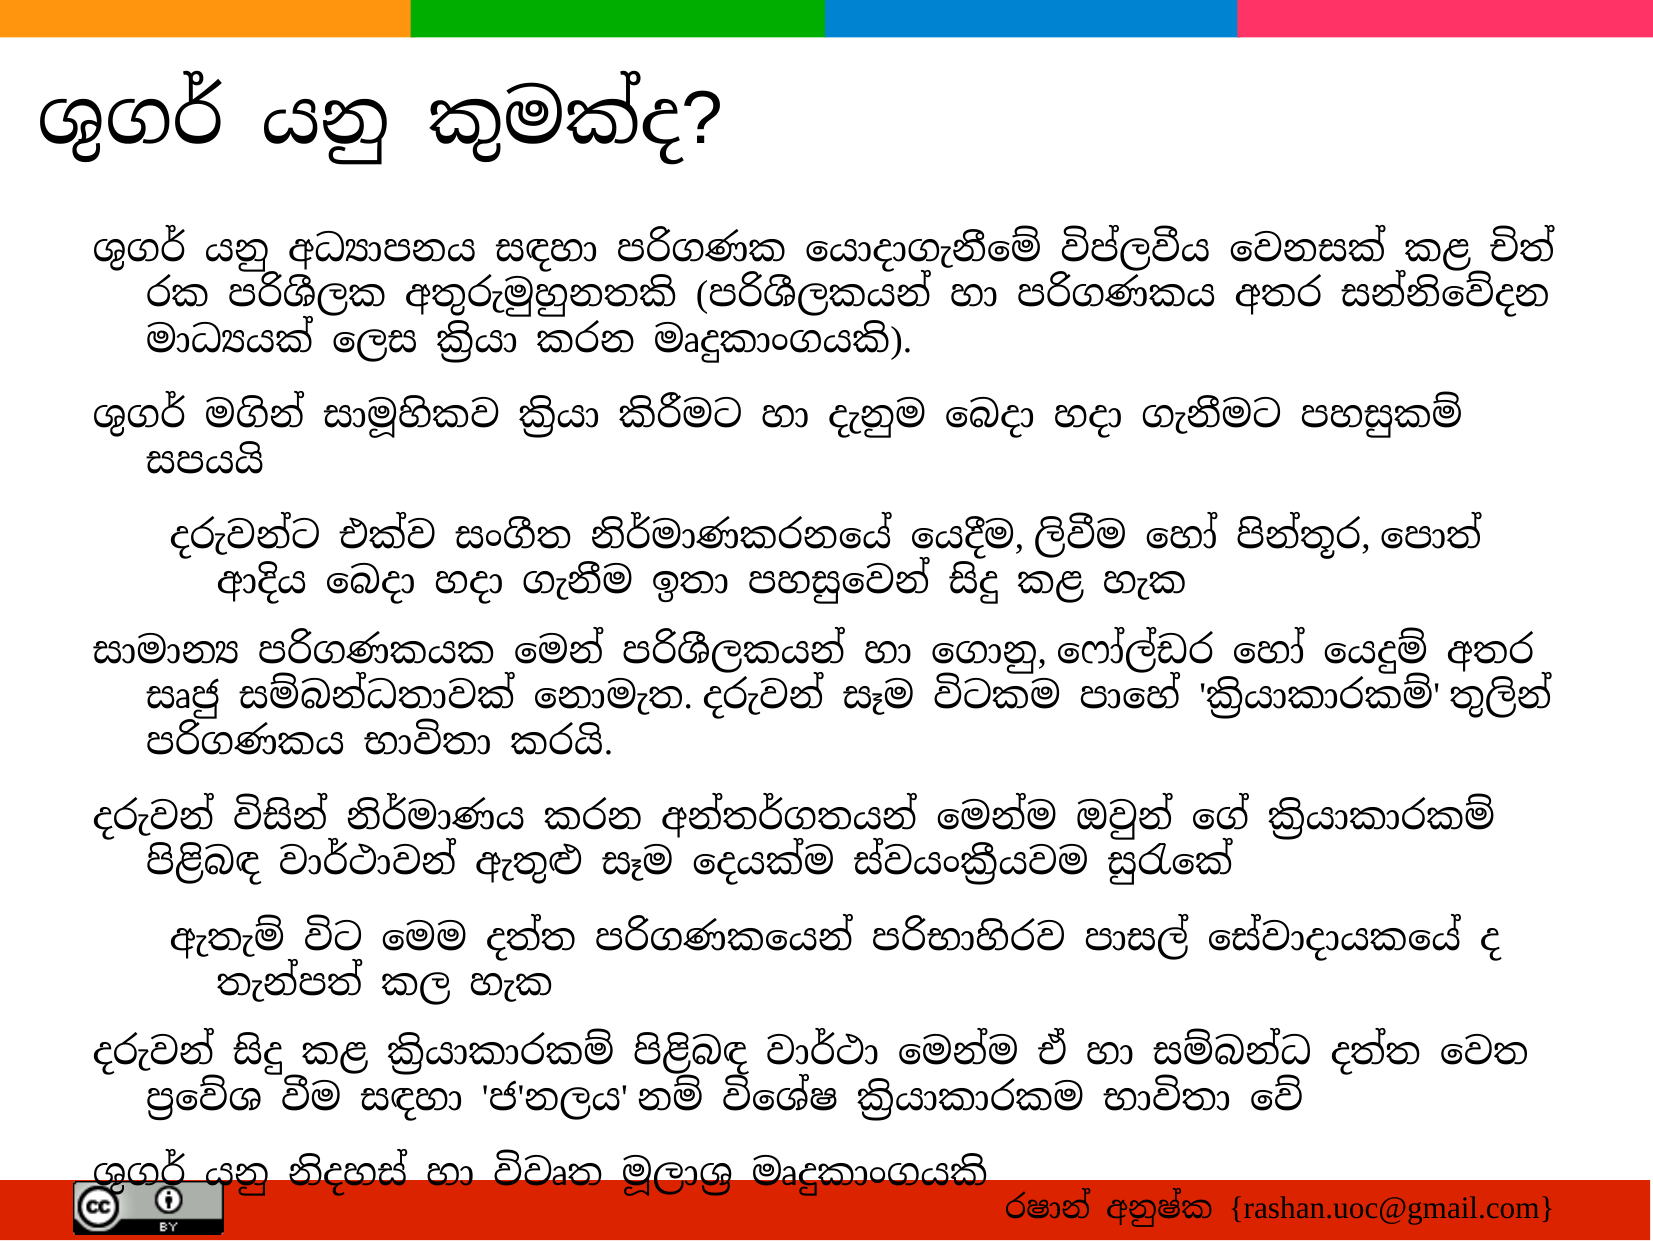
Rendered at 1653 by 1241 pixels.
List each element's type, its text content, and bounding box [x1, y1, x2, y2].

title ශුගර් යනු කුමක්ද? [37, 61, 1613, 170]
picture [73, 1181, 224, 1235]
list ශුගර් යනු අධ්‍යාපනය සඳහා පරිගණක යොදාගැනීමේ විප්ලවීය වෙනසක් කළ චිත්‍රක පරිශීලක අතුරුමුහුනතකි (පරිශීලකයන් හා පරිගණකය අතර සන්නිවේදන මාධ්‍යයක් ලෙස ක්‍රියා කරන මෘදුකාංගයකි). ශුගර් මගින් සාමූහිකව ක්‍රියා කිරීමට හා දැනුම බෙදා හදා ගැනීමට පහසුකම් සපයයි දරුවන්ට එක්ව සංගීත නිර්මාණකරනයේ යෙදීම, ලිවීම හෝ පින්තූර, පොත් ආදිය බෙදා හදා ගැනීම ඉතා පහසුවෙන් සිදු කළ හැක සාමාන්‍ය පරිගණකයක මෙන් පරිශීලකයන් හා ගොනු, ෆෝල්ඩර හෝ යෙදුම් අතර සෘජු සම්බන්ධතාවක් නොමැත. දරුවන් සෑම විටකම පාහේ 'ක්‍රියාකාරකම්' තුලින් පරිගණකය භාවිතා කරයි. දරුවන් විසින් නිර්මාණය කරන අන්තර්ගතයන් මෙන්ම ඔවුන් ගේ ක්‍රියාකාරකම් පිළිබඳ වාර්ථාවන් ඇතුළු සෑම දෙයක්ම ස්වයංක්‍රීයවම සුරැකේ ඇතැම් විට මෙම දත්ත පරිගණකයෙන් පරිභාහිරව පාසල් සේවාදායකයේ ද තැන්පත් කල හැක දරුවන් සිදු කළ ක්‍රියාකාරකම් පිළිබඳ වාර්ථා මෙන්ම ඒ හා සම්බන්ධ දත්ත වෙත ප්‍රවේශ වීම සඳහා 'ජ'නලය' නම් විශේෂ ක්‍රියාකාරකම භාවිතා වේ ශුගර් යනු නිදහස් හා විවෘත මූලාශ්‍ර මෘදුකාංගයකි [75, 225, 1575, 1112]
